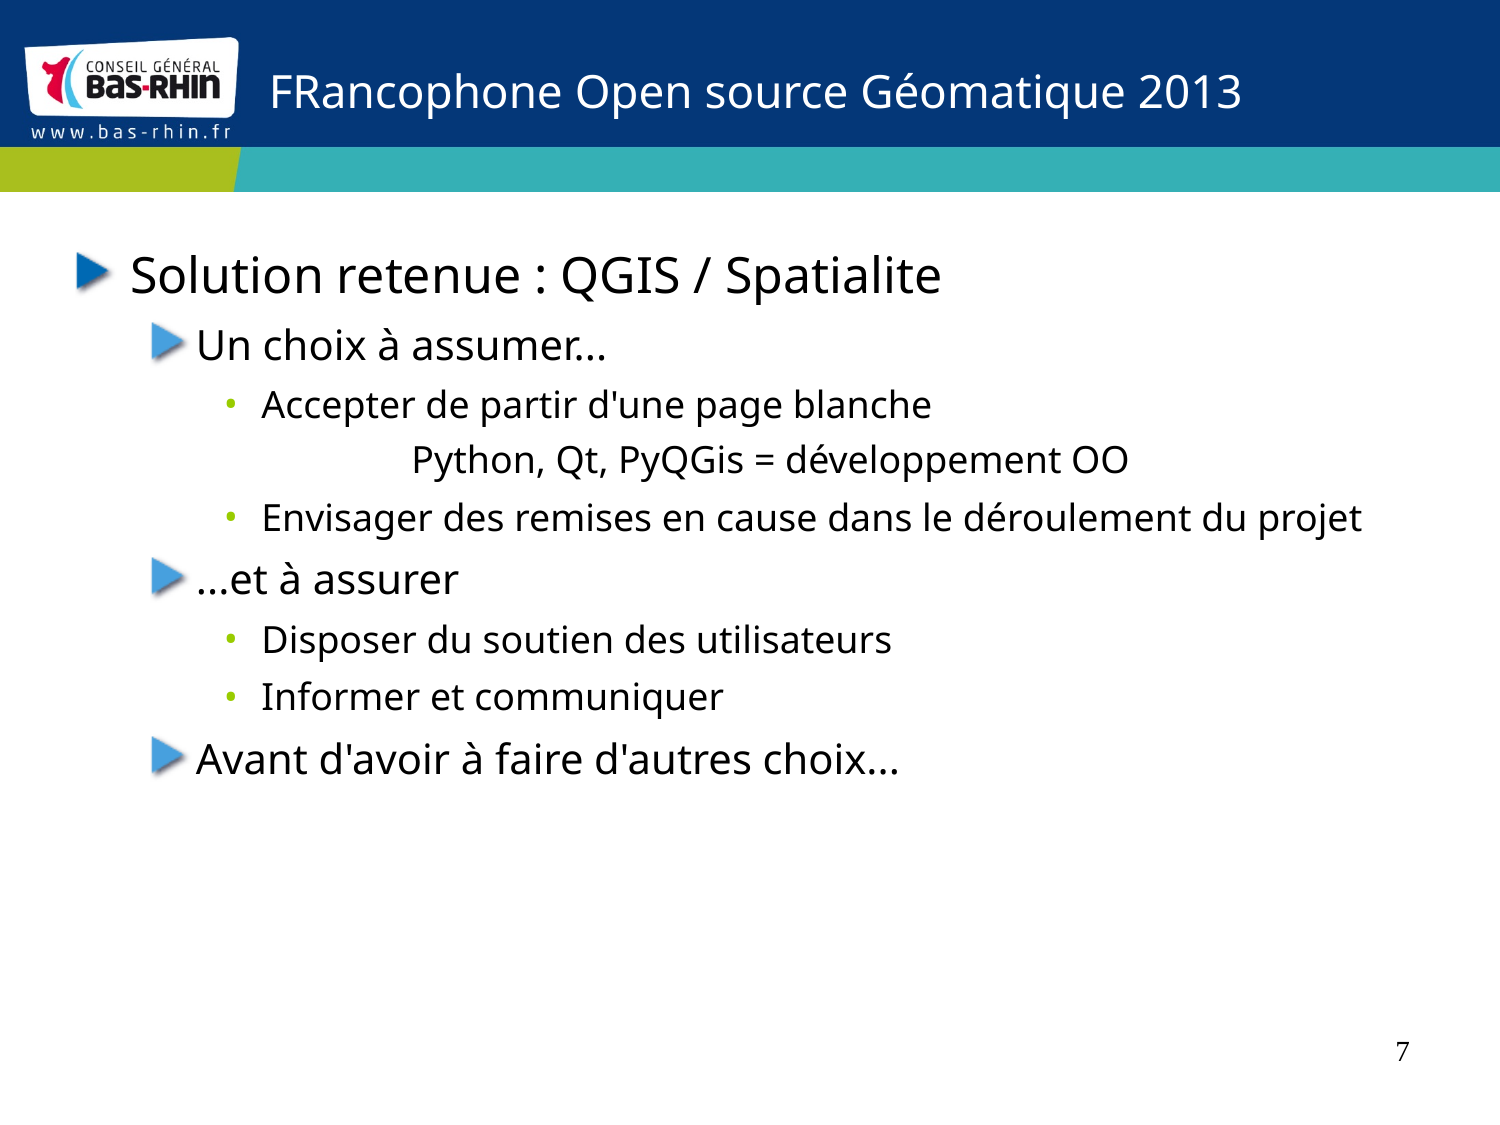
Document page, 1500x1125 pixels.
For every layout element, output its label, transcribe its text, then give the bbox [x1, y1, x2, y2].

list Solution retenue : QGIS / Spatialite Un choix à assumer... Accepter de partir d'une page blanche Python, Qt, PyQGis = développement OO Envisager des remises en cause dans le déroulement du projet ...et à assurer Disposer du soutien des utilisateurs Informer et communiquer Avant d'avoir à faire d'autres choix... [59, 236, 1410, 900]
title FRancophone Open source Géomatique 2013 [253, 30, 1471, 149]
picture [0, 0, 1500, 192]
